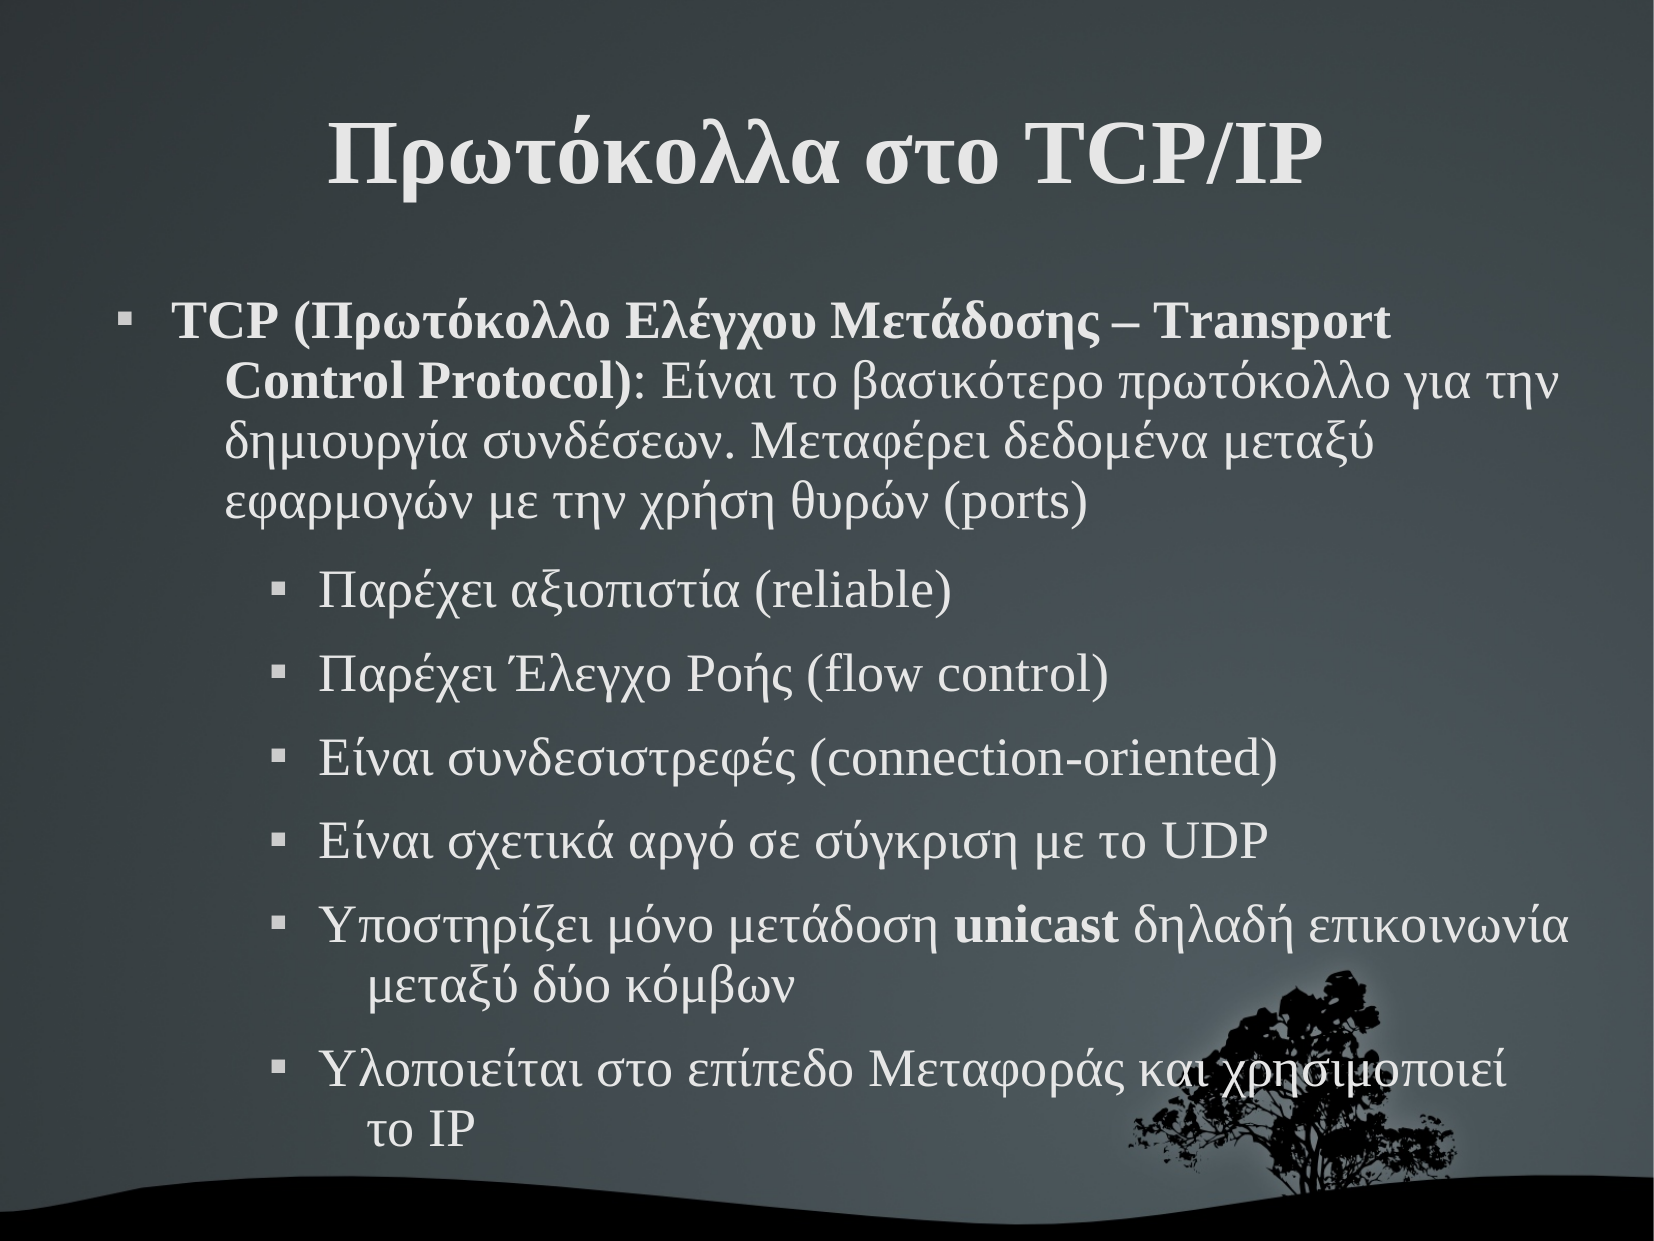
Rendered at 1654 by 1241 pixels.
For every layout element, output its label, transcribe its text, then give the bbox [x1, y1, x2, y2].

picture [0, 0, 1654, 1241]
title Πρωτόκολλα στο TCP/IP [82, 49, 1571, 257]
list TCP (Πρωτόκολλο Ελέγχου Μετάδοσης – Transport Control Protocol): Είναι το βασικότερο πρωτόκολλο για την δημιουργία συνδέσεων. Μεταφέρει δεδομένα μεταξύ εφαρμογών με την χρήση θυρών (ports) Παρέχει αξιοπιστία (reliable) Παρέχει Έλεγχο Ροής (flow control) Είναι συνδεσιστρεφές (connection-oriented) Είναι σχετικά αργό σε σύγκριση με το UDP Υποστηρίζει μόνο μετάδοση unicast δηλαδή επικοινωνία μεταξύ δύο κόμβων Υλοποιείται στο επίπεδο Μεταφοράς και χρησιμοποιεί το IP [82, 290, 1571, 1240]
